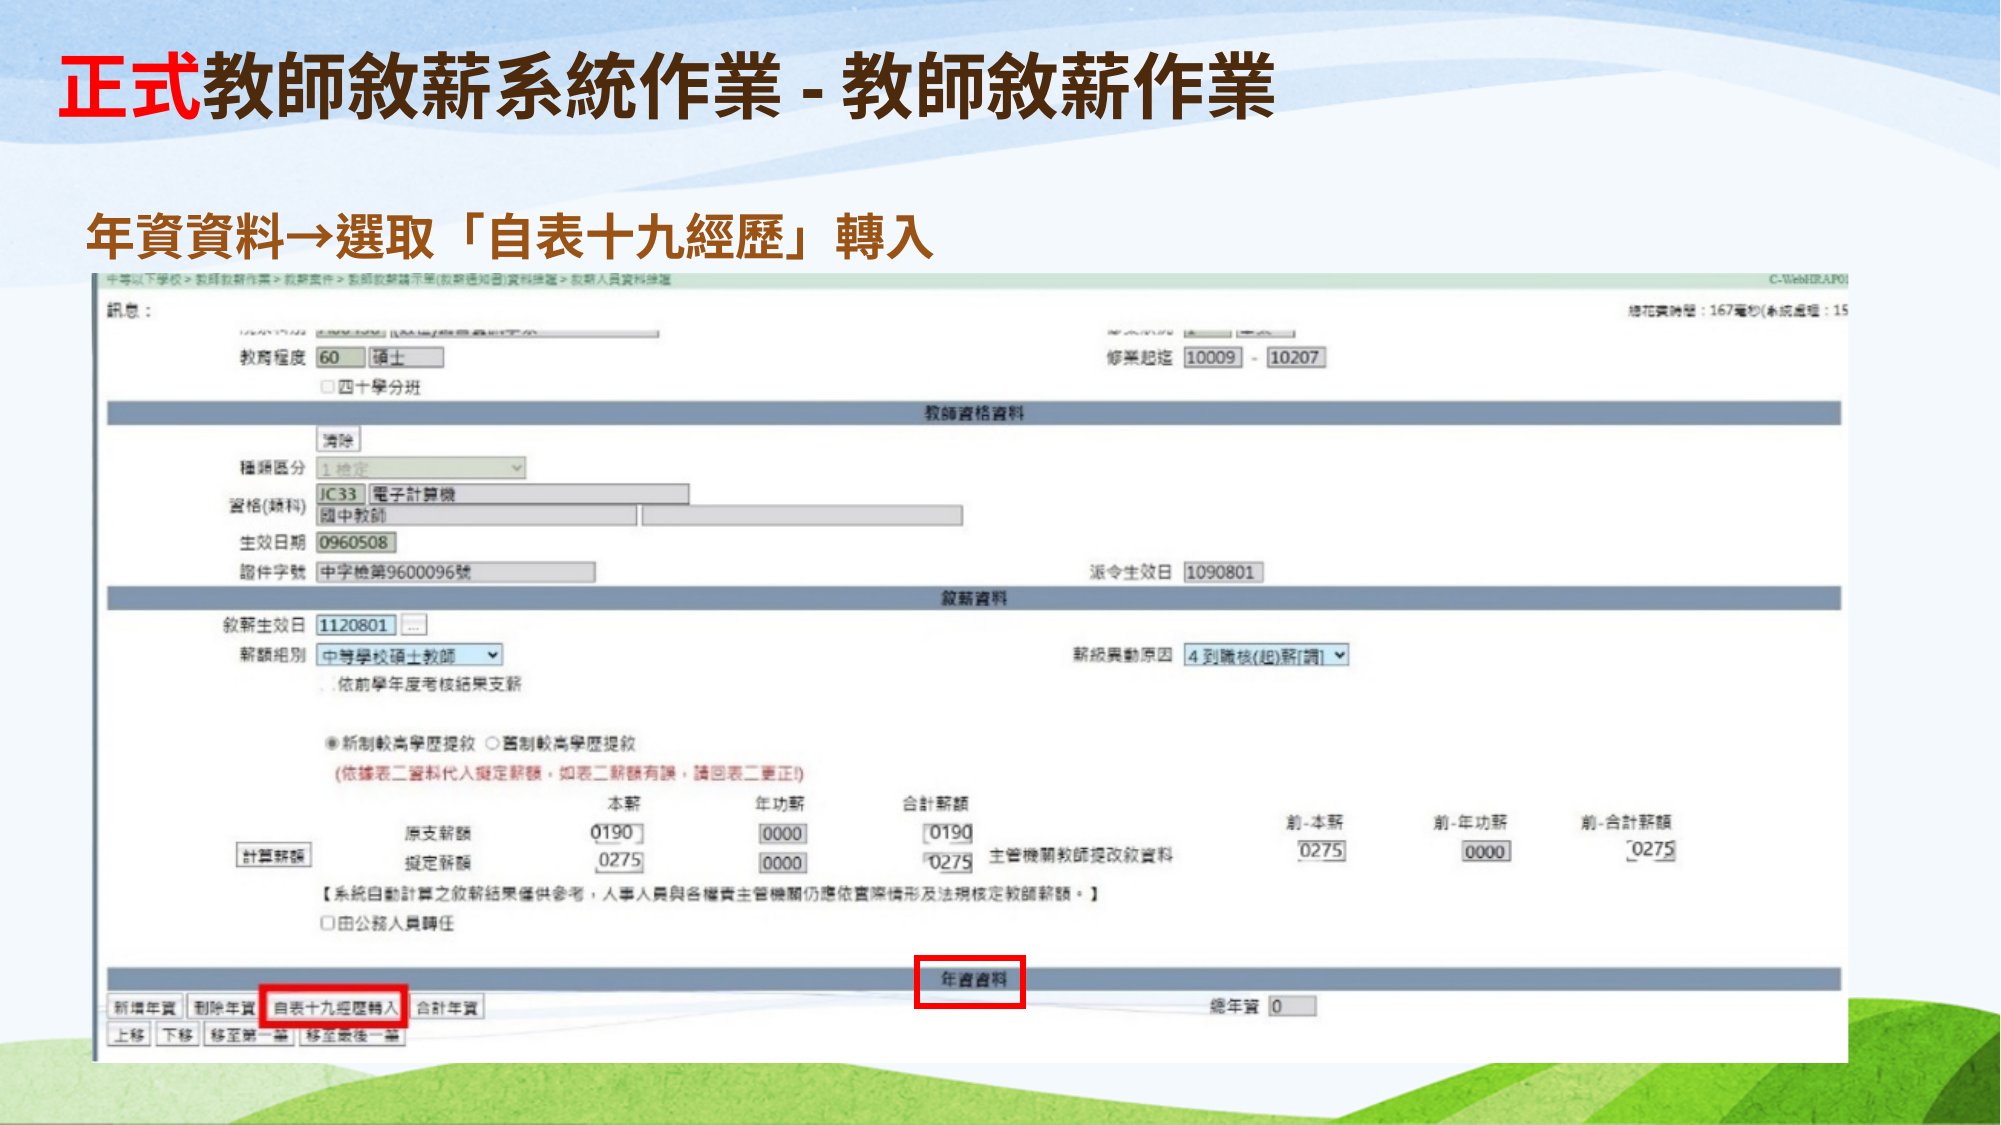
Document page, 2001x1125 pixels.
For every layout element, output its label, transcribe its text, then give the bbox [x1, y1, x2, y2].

title 正式教師敘薪系統作業-教師敘薪作業 [41, 43, 1385, 138]
text_box 年資資料→選取「自表十九經歷」轉入 [70, 157, 1870, 274]
picture [0, 0, 2001, 1125]
